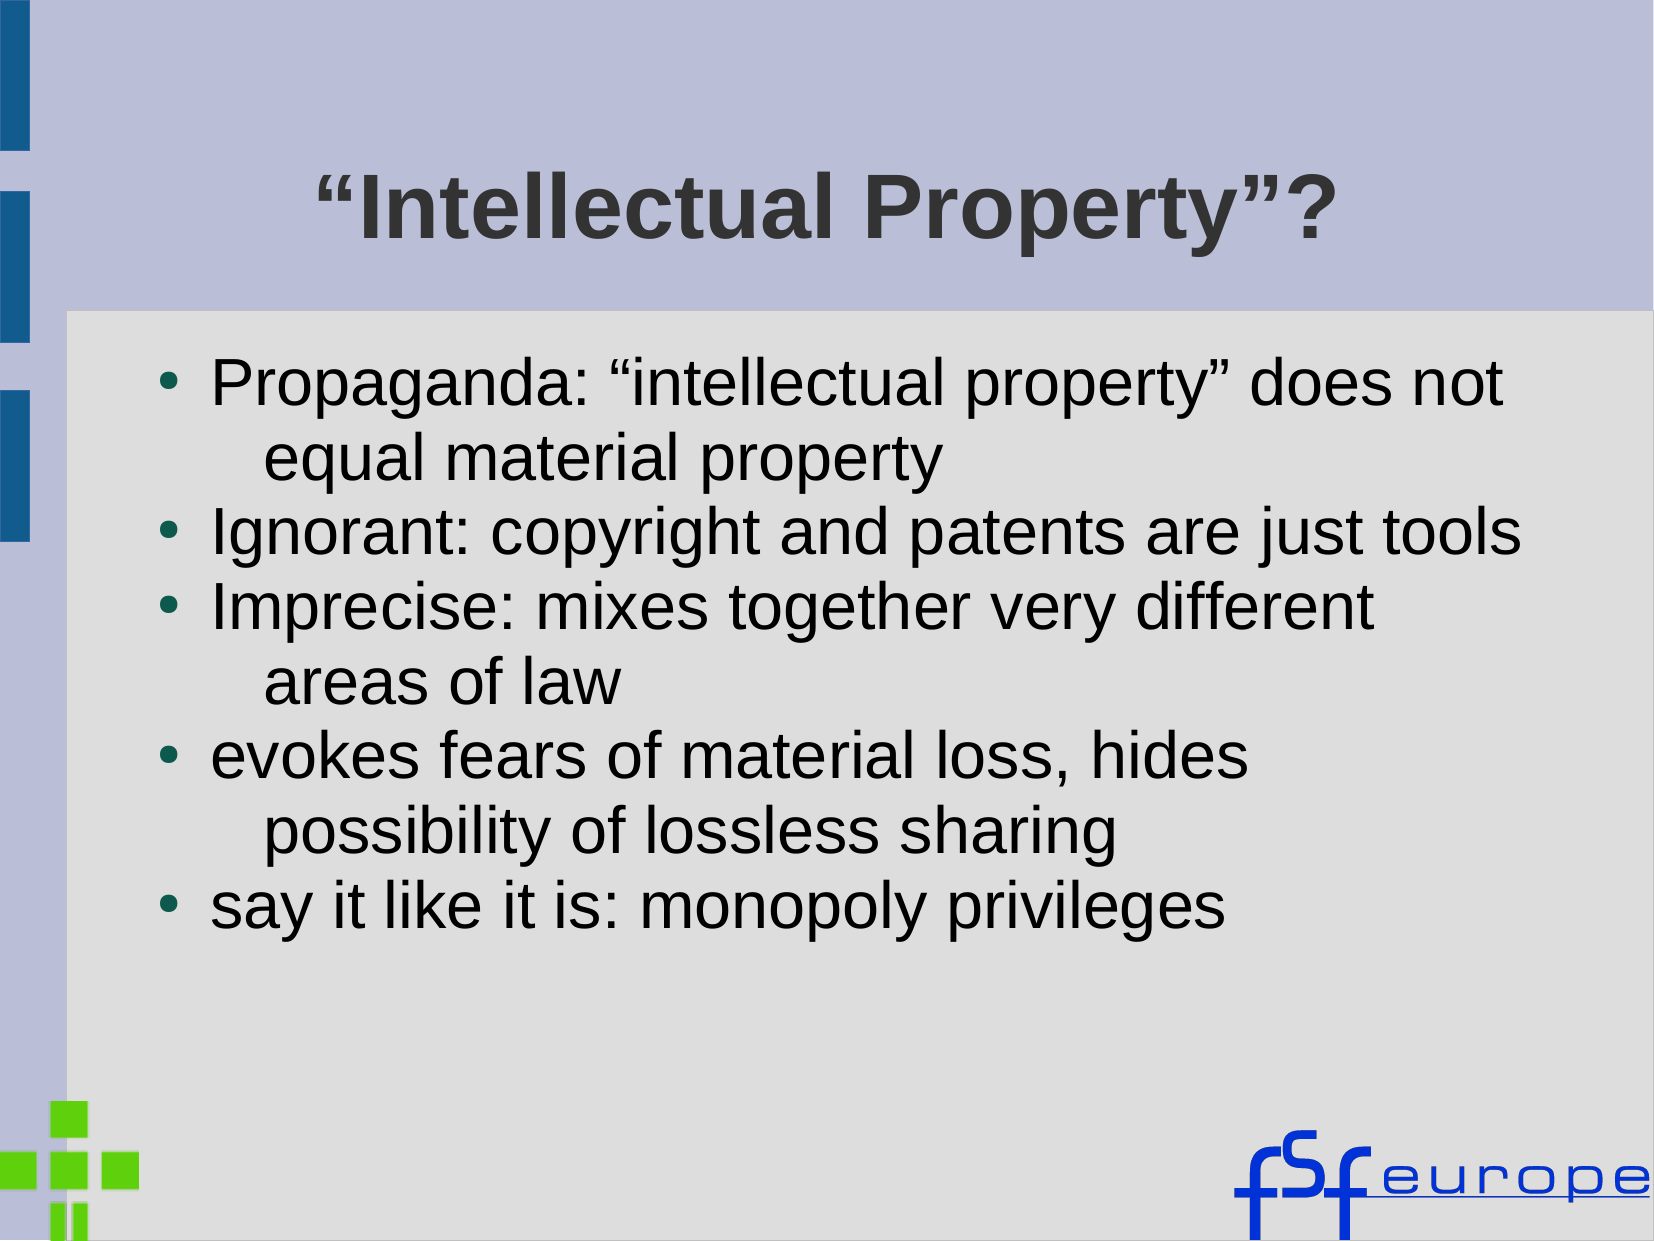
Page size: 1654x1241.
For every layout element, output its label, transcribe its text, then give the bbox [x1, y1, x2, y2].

title “Intellectual Property”? [121, 95, 1534, 318]
picture [0, 1101, 139, 1241]
list Propaganda: “intellectual property” does not equal material property Ignorant: copyright and patents are just tools Imprecise: mixes together very different areas of law evokes fears of material loss, hides possibility of lossless sharing say it like it is: monopoly privileges [121, 344, 1534, 1127]
picture [1230, 1129, 1654, 1241]
